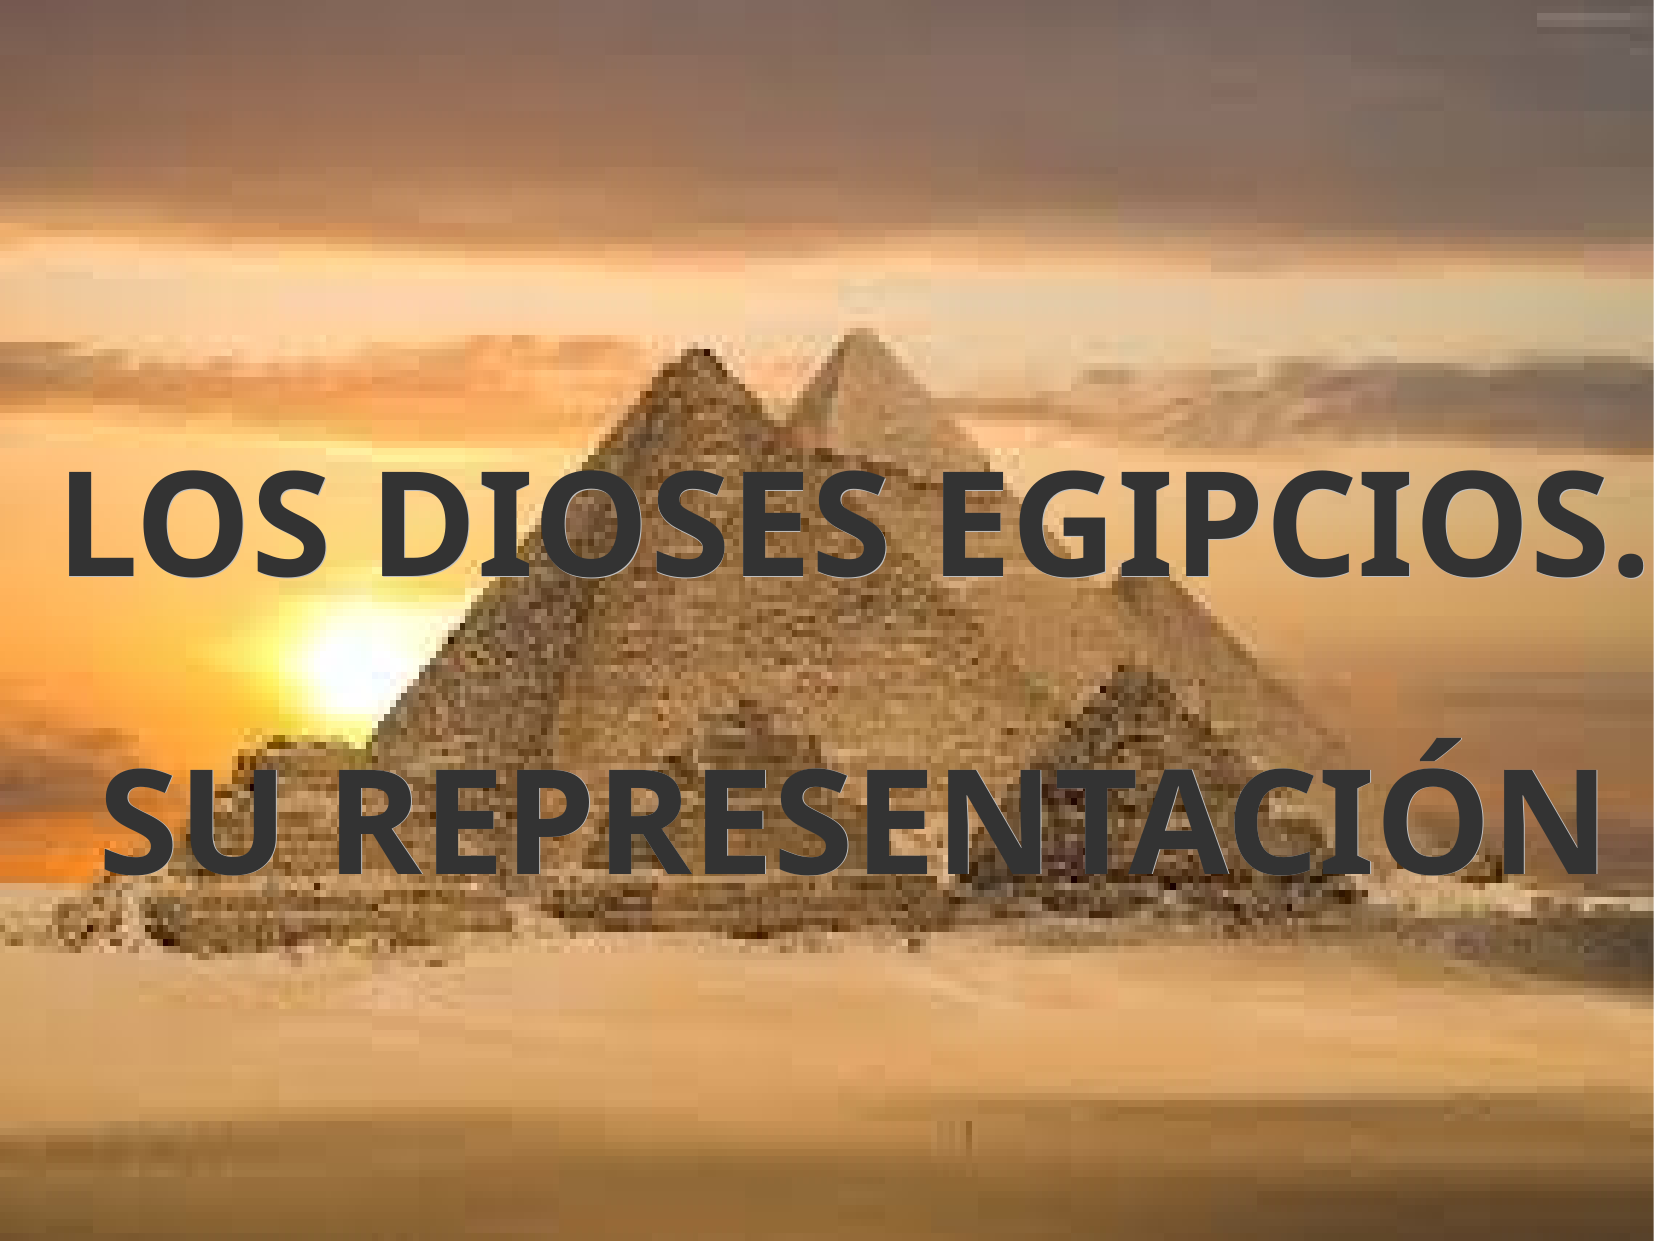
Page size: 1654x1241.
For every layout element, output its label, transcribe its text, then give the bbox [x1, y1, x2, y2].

picture [0, 0, 1654, 1241]
text_box LOS DIOSES EGIPCIOS. SU REPRESENTACIÓN [41, 413, 1634, 870]
